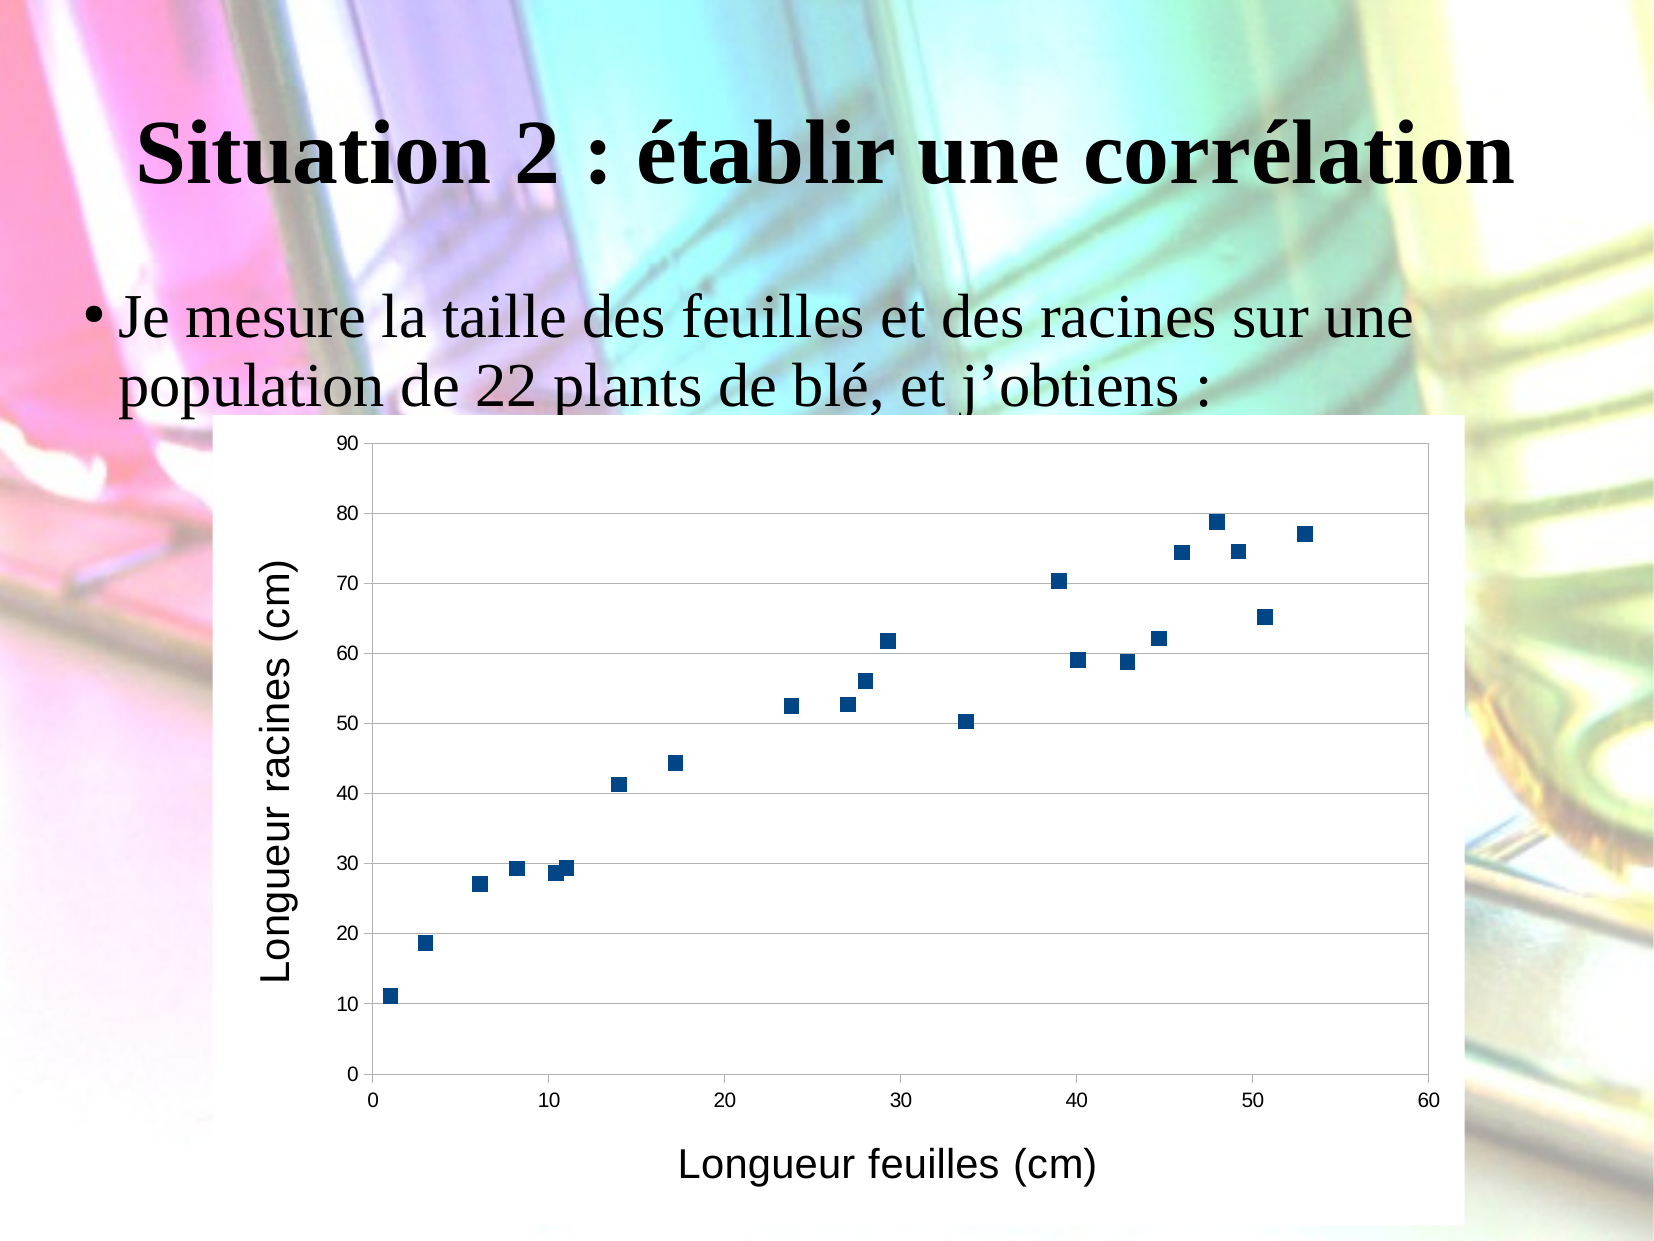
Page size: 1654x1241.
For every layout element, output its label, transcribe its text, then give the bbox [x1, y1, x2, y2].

picture [0, 0, 1654, 1241]
title Situation 2 : établir une corrélation [82, 49, 1571, 257]
chart [212, 415, 1465, 1226]
text_box Je mesure la taille des feuilles et des racines sur une population de 22 plants de blé, et j’obtiens : [82, 281, 1571, 567]
